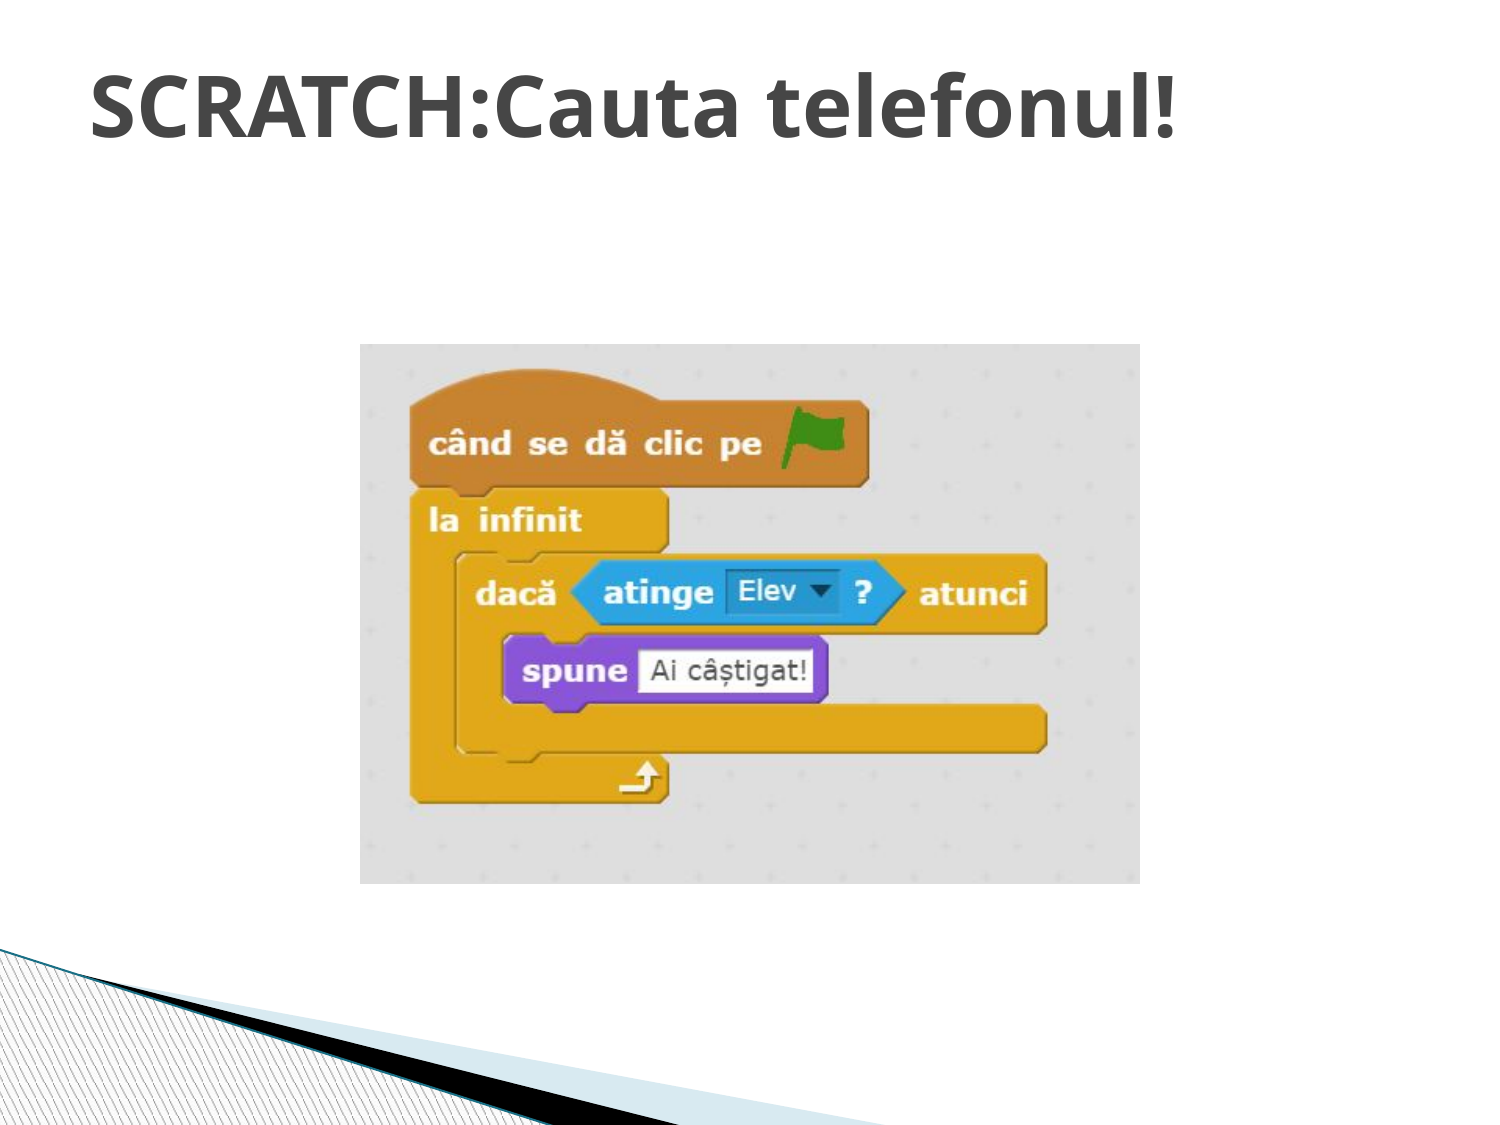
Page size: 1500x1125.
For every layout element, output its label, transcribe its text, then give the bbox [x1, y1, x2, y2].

picture [360, 344, 1140, 884]
picture [0, 952, 543, 1125]
title SCRATCH:Cauta telefonul! [75, 45, 1425, 233]
